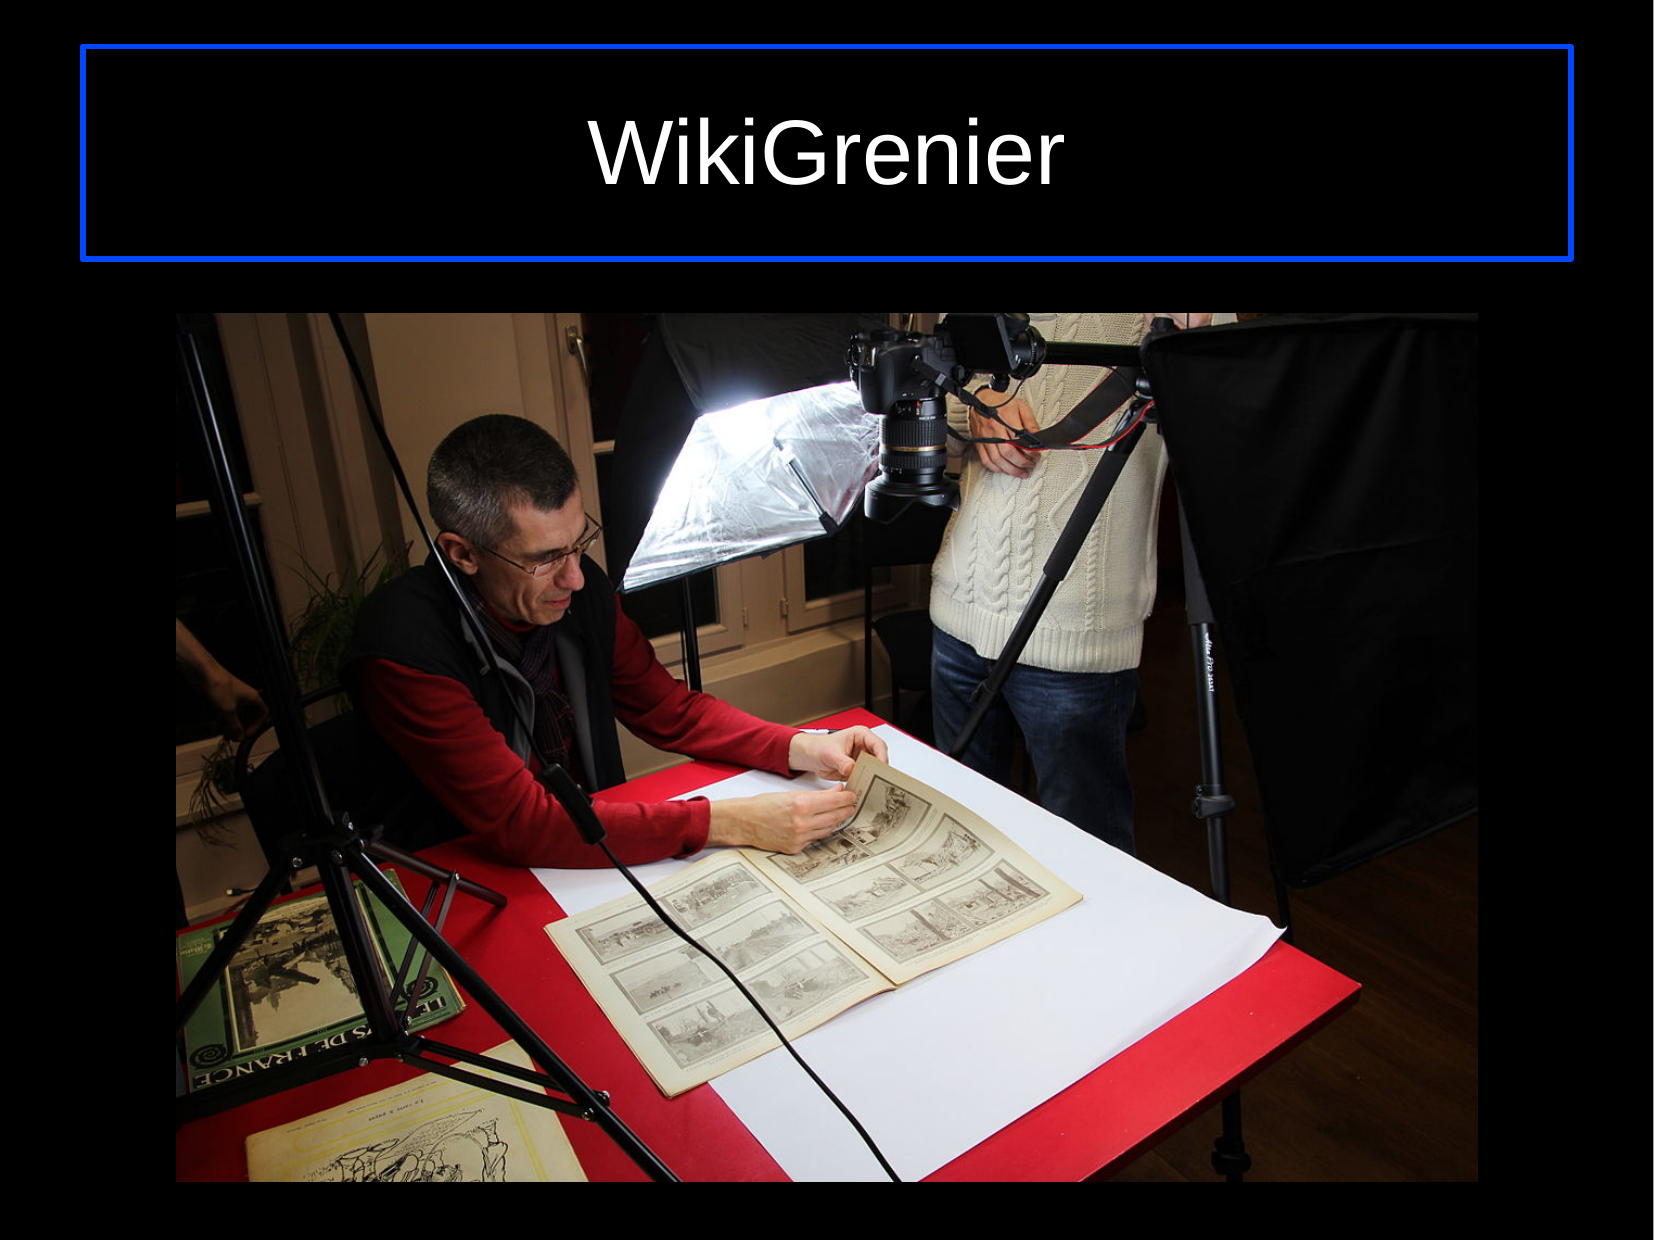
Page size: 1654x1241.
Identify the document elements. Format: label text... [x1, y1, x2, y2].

title WikiGrenier [82, 46, 1571, 260]
picture [176, 313, 1478, 1182]
